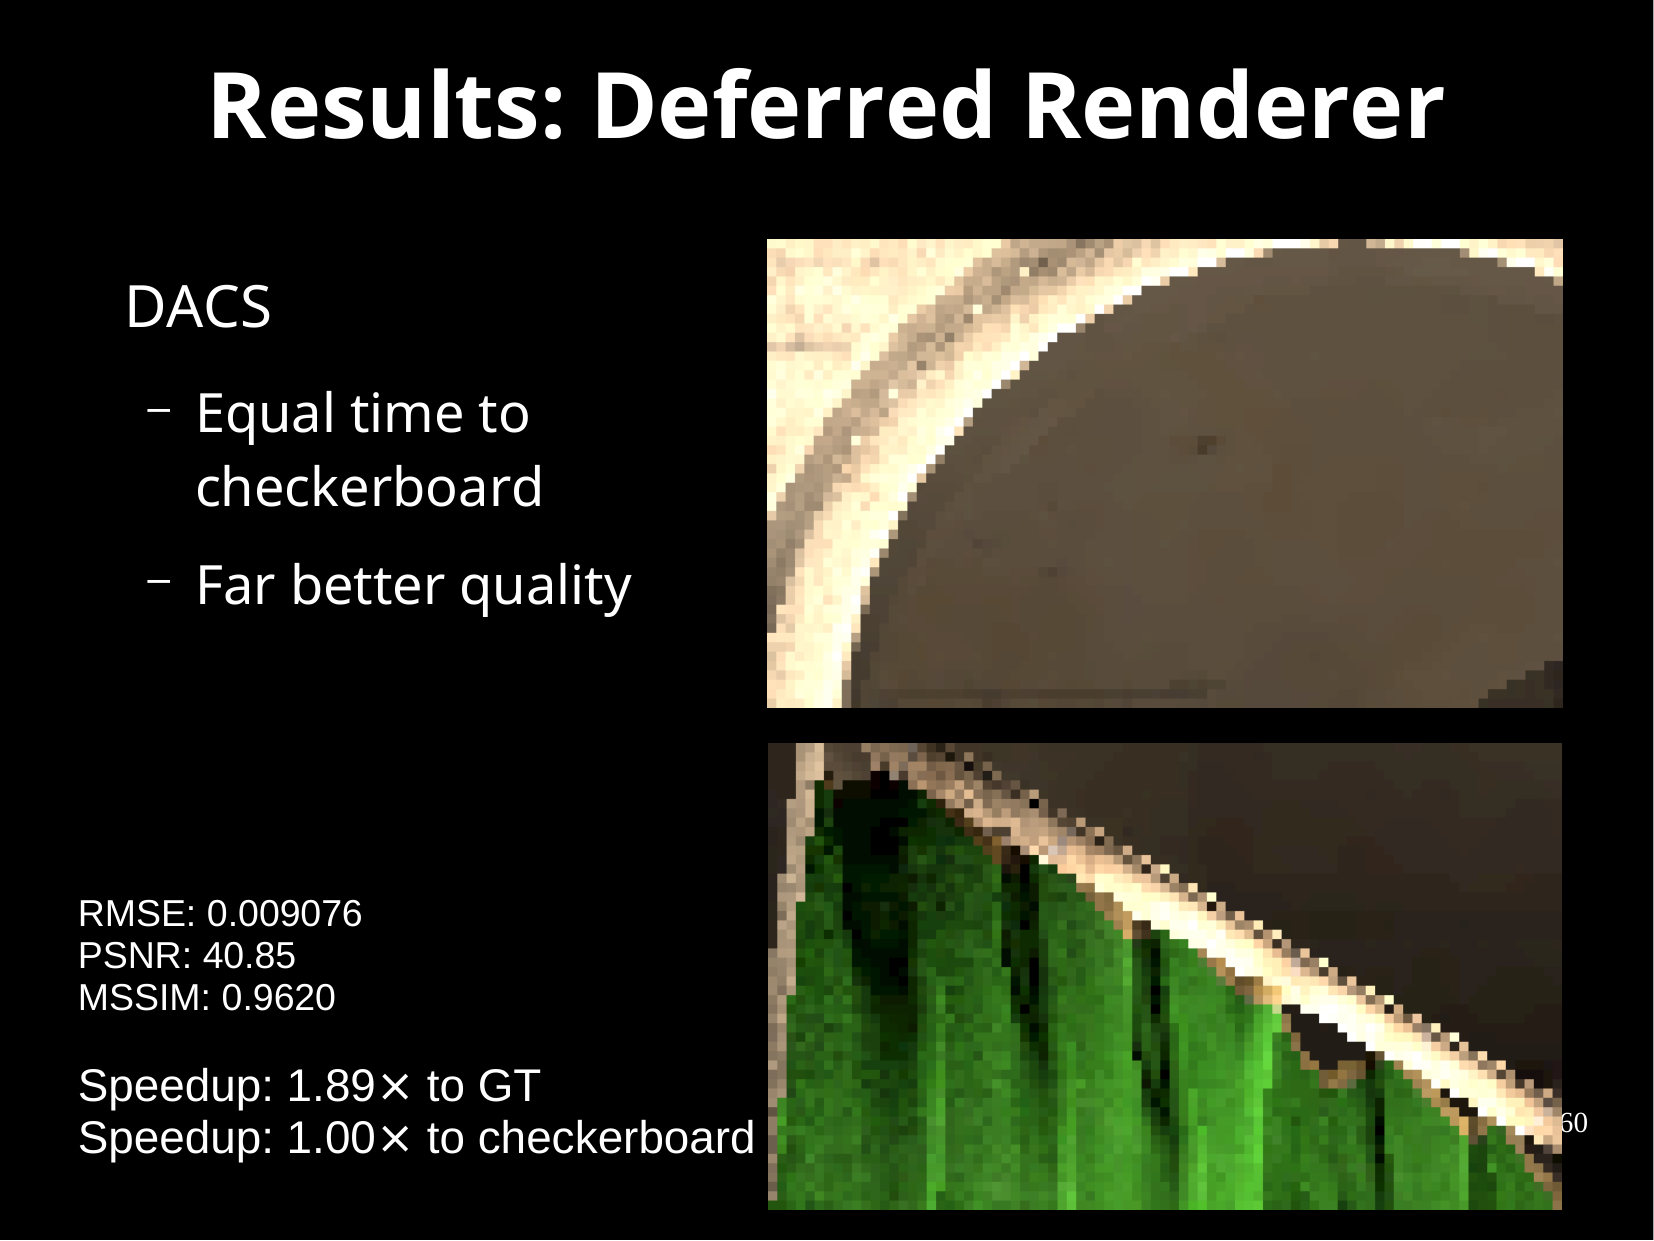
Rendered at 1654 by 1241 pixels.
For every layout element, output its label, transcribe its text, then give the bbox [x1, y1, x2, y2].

list DACS Equal time to checkerboard Far better quality [53, 265, 758, 1103]
text_box RMSE: 0.009076 PSNR: 40.85 MSSIM: 0.9620 Speedup: 1.89⨯ to GT Speedup: 1.00⨯ to checkerboard [63, 885, 792, 1241]
picture [767, 239, 1563, 708]
title Results: Deferred Renderer [0, 0, 1654, 207]
picture [768, 743, 1562, 1210]
